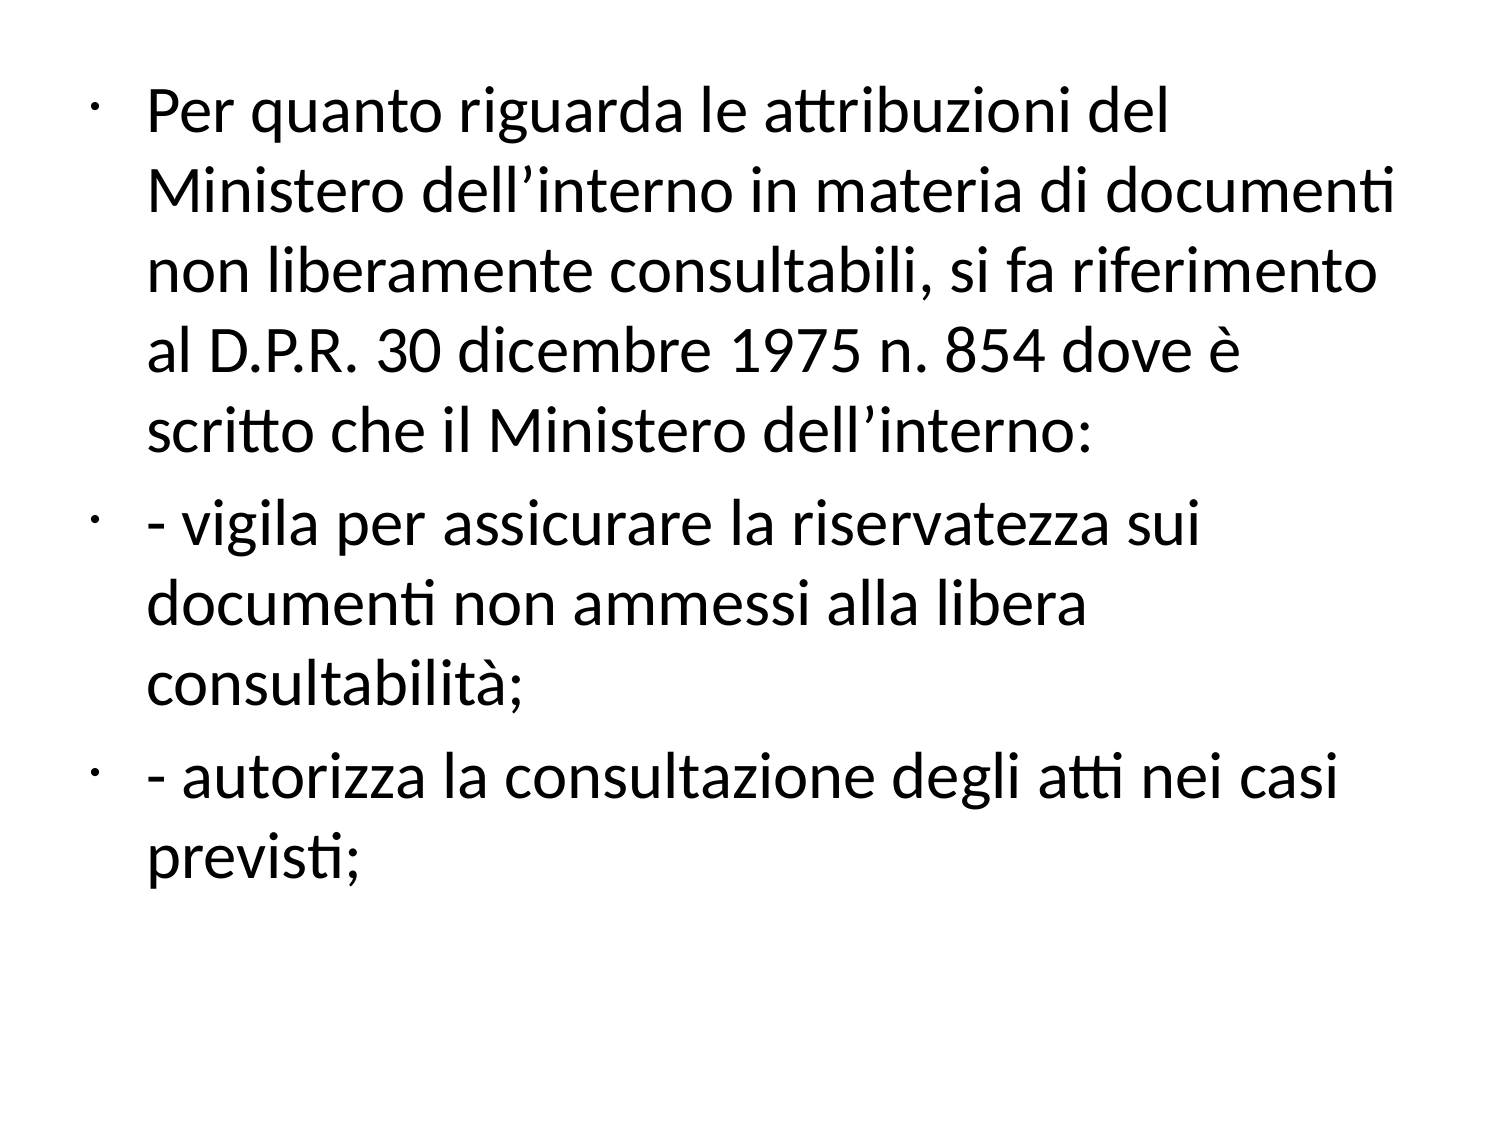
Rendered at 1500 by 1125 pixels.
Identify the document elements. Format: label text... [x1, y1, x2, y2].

list Per quanto riguarda le attribuzioni del Ministero dell’interno in materia di documenti non liberamente consultabili, si fa riferimento al D.P.R. 30 dicembre 1975 n. 854 dove è scritto che il Ministero dell’interno: - vigila per assicurare la riservatezza sui documenti non ammessi alla libera consultabilità; - autorizza la consultazione degli atti nei casi previsti; [75, 58, 1425, 1005]
